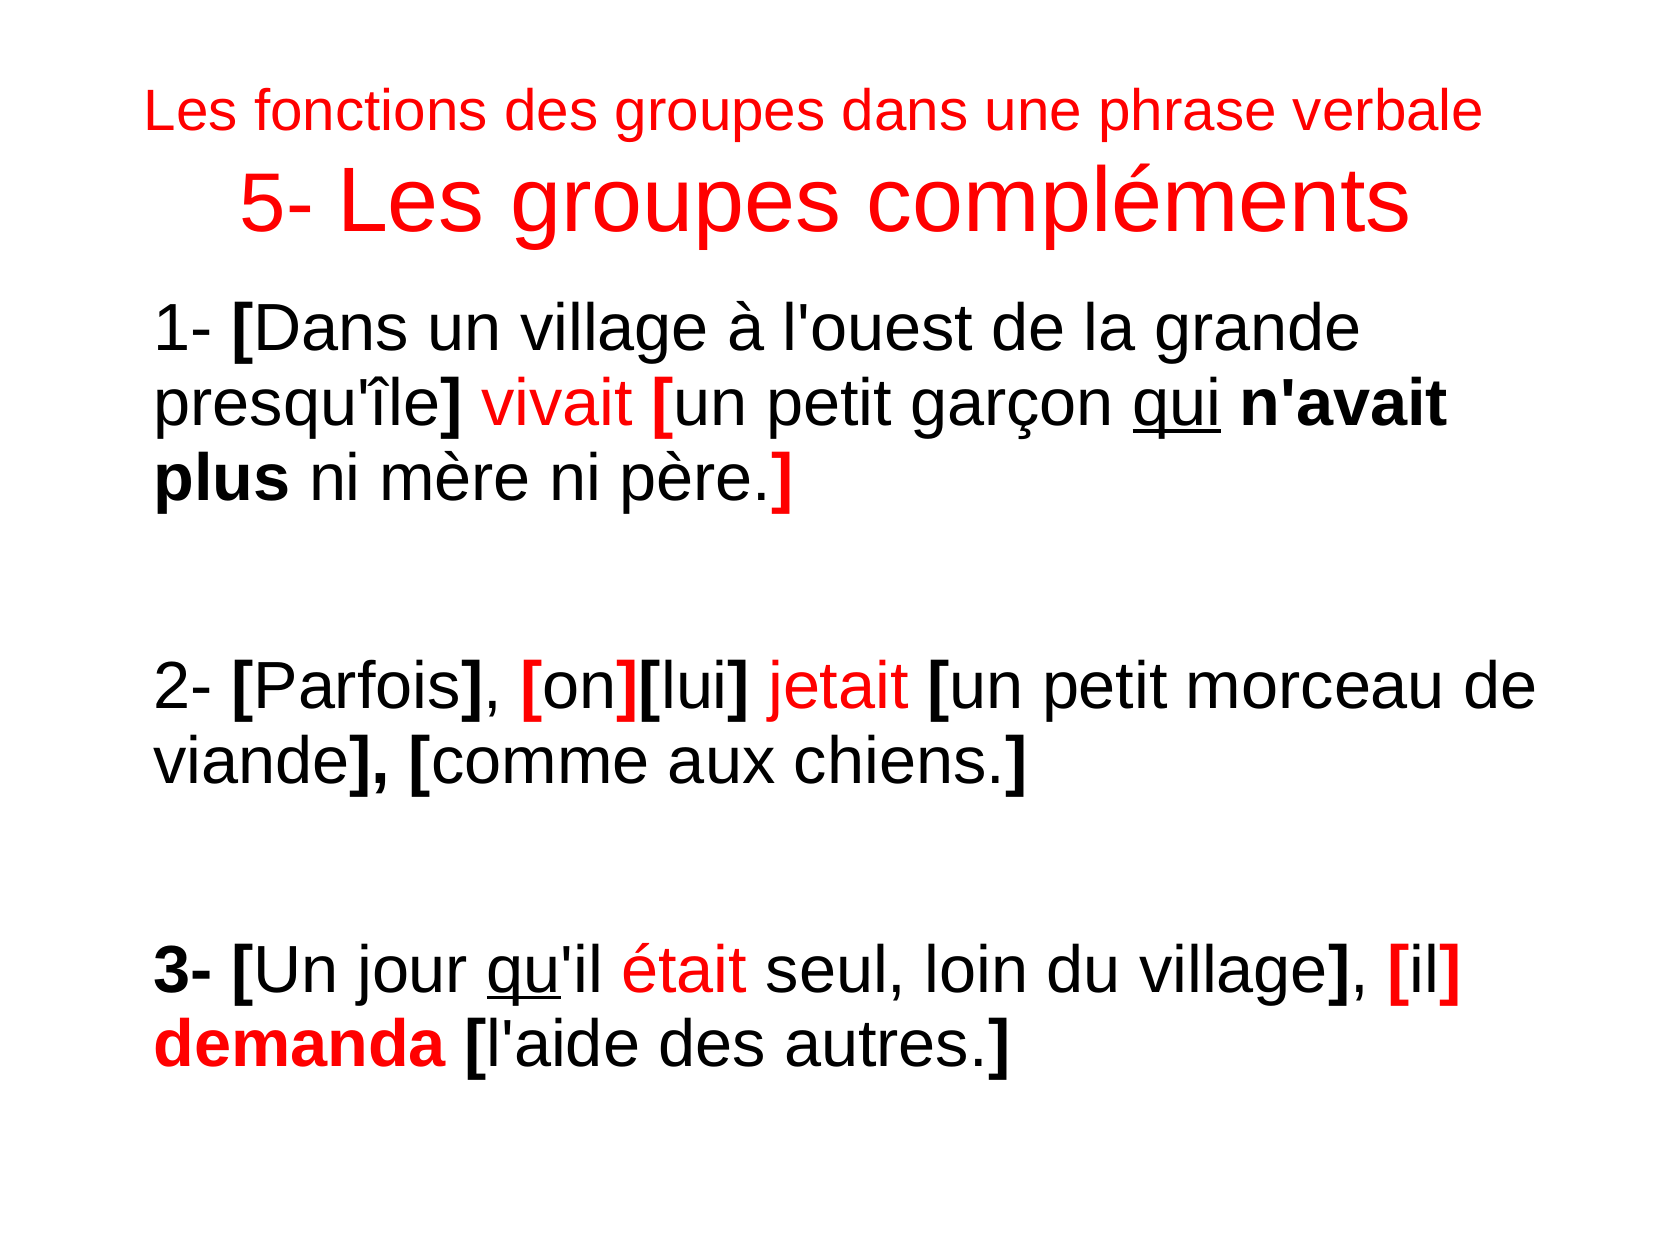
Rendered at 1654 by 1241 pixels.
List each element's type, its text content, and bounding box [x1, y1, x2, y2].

title Les fonctions des groupes dans une phrase verbale 5- Les groupes compléments [82, 49, 1571, 257]
list 1- [Dans un village à l'ouest de la grande presqu'île] vivait [un petit garçon qui n'avait plus ni mère ni père.] 2- [Parfois], [on][lui] jetait [un petit morceau de viande], [comme aux chiens.] 3- [Un jour qu'il était seul, loin du village], [il] demanda [l'aide des autres.] [82, 290, 1571, 1134]
